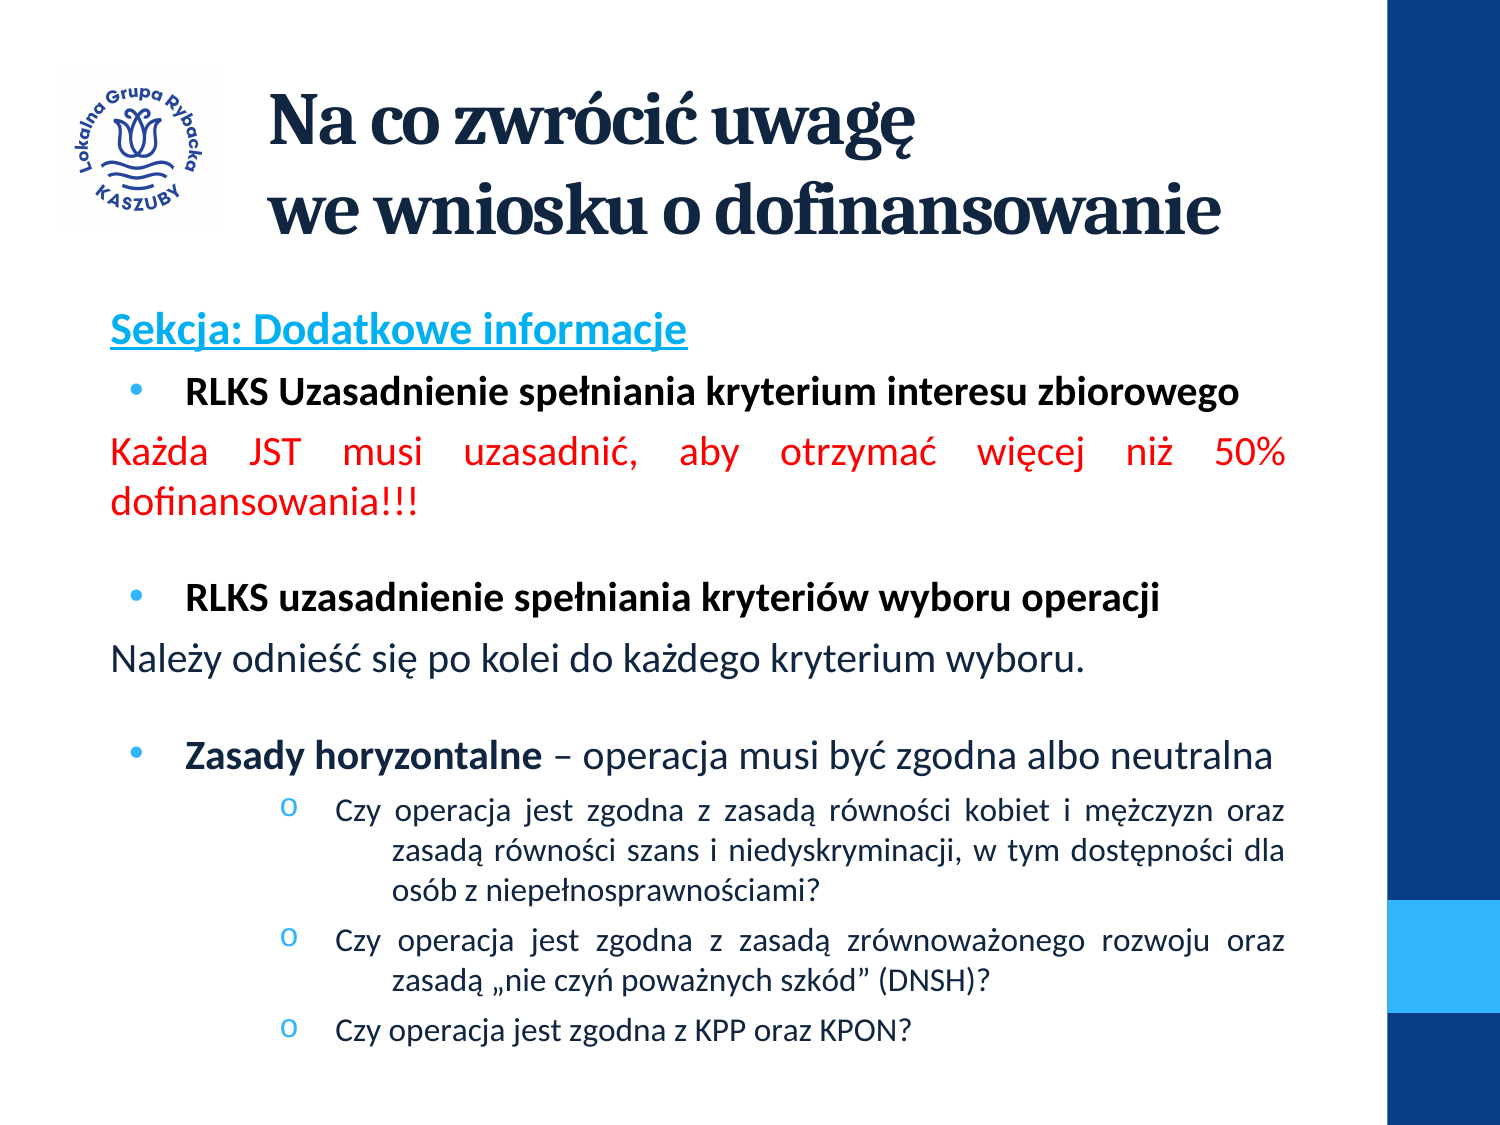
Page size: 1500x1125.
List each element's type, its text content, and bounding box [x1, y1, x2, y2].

picture [55, 66, 221, 232]
title Na co zwrócić uwagę we wniosku o dofinansowanie [253, 30, 1326, 289]
text_box Sekcja: Dodatkowe informacje RLKS Uzasadnienie spełniania kryterium interesu zbiorowego Każda JST musi uzasadnić, aby otrzymać więcej niż 50% dofinansowania!!! RLKS uzasadnienie spełniania kryteriów wyboru operacji Należy odnieść się po kolei do każdego kryterium wyboru. Zasady horyzontalne – operacja musi być zgodna albo neutralna Czy operacja jest zgodna z zasadą równości kobiet i mężczyzn oraz zasadą równości szans i niedyskryminacji, w tym dostępności dla osób z niepełnosprawnościami? Czy operacja jest zgodna z zasadą zrównoważonego rozwoju oraz zasadą „nie czyń poważnych szkód” (DNSH)? Czy operacja jest zgodna z KPP oraz KPON? [76, 290, 1302, 1095]
